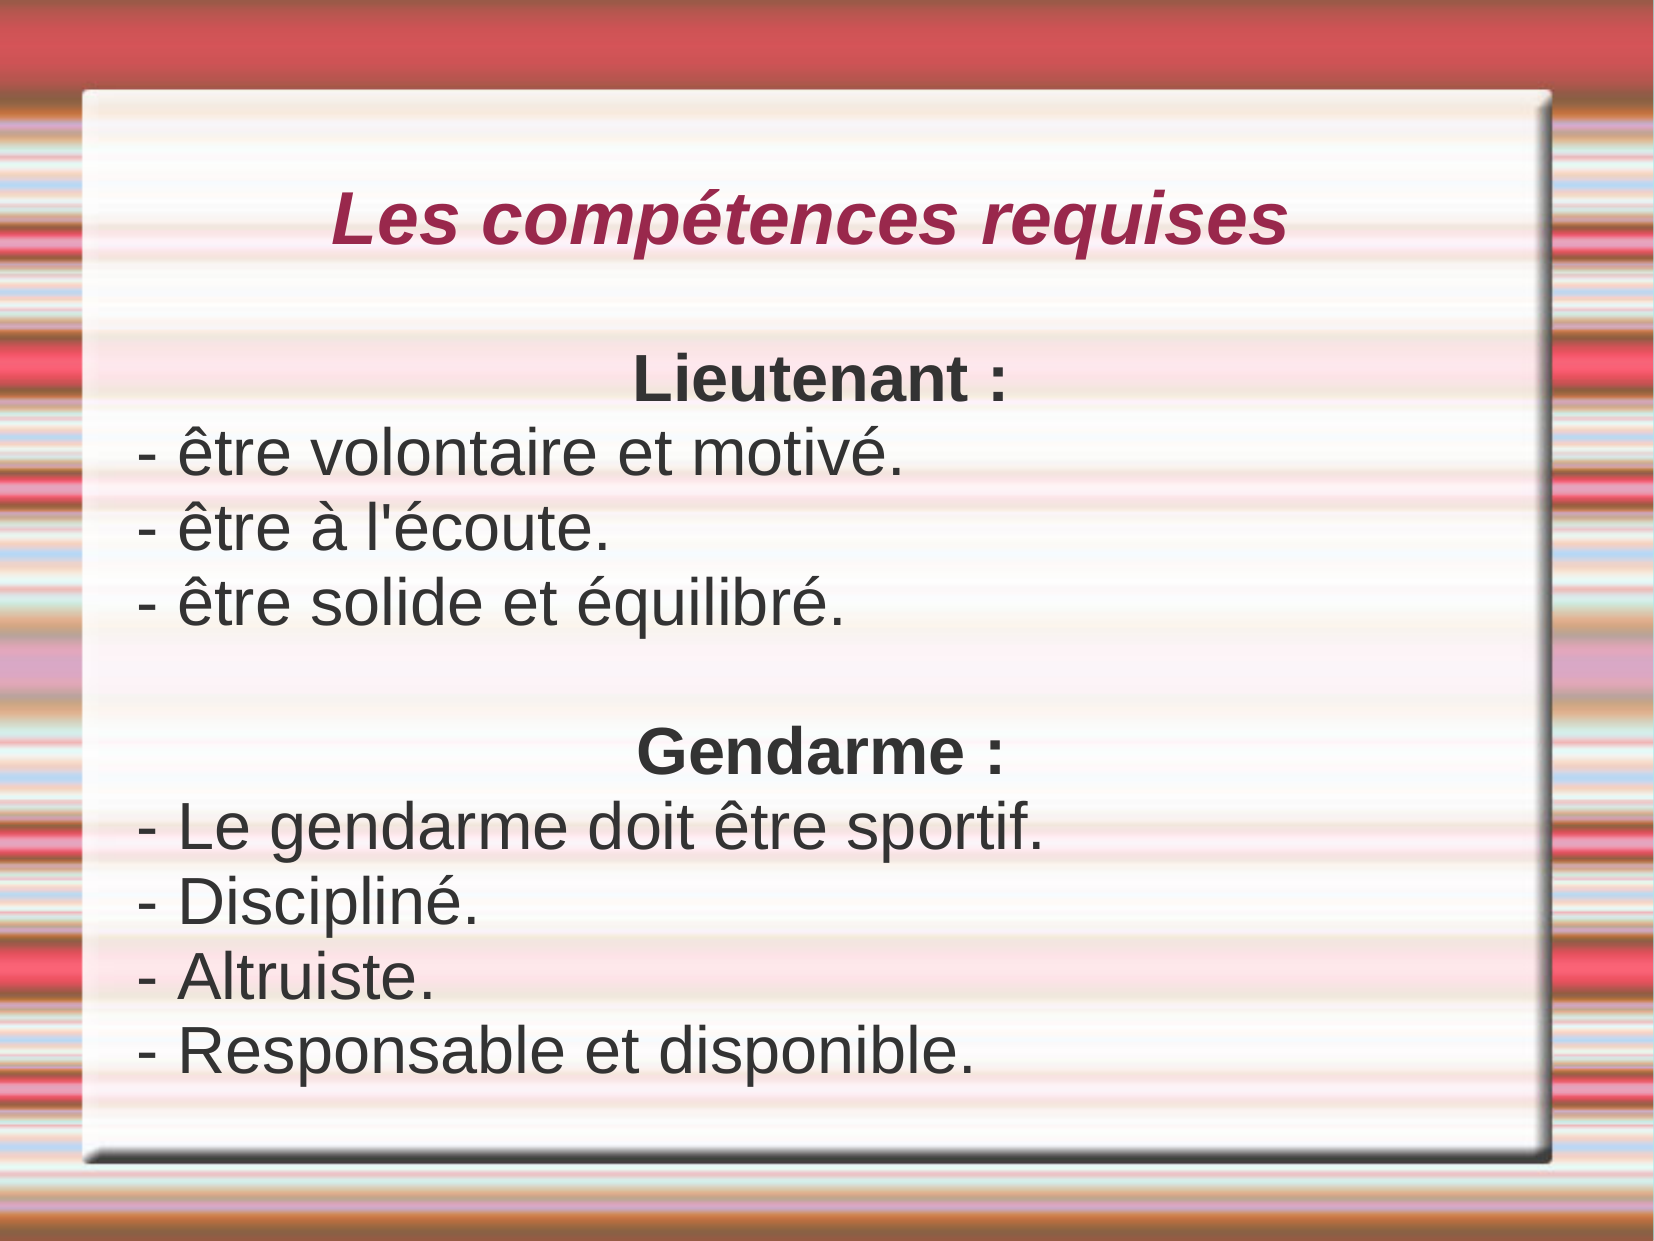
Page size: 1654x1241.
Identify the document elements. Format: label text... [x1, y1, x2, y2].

picture [0, 0, 1654, 1241]
list Lieutenant : - être volontaire et motivé. - être à l'écoute. - être solide et équilibré. Gendarme : - Le gendarme doit être sportif. - Discipliné. - Altruiste. - Responsable et disponible. [124, 340, 1506, 1123]
title Les compétences requises [88, 114, 1534, 322]
